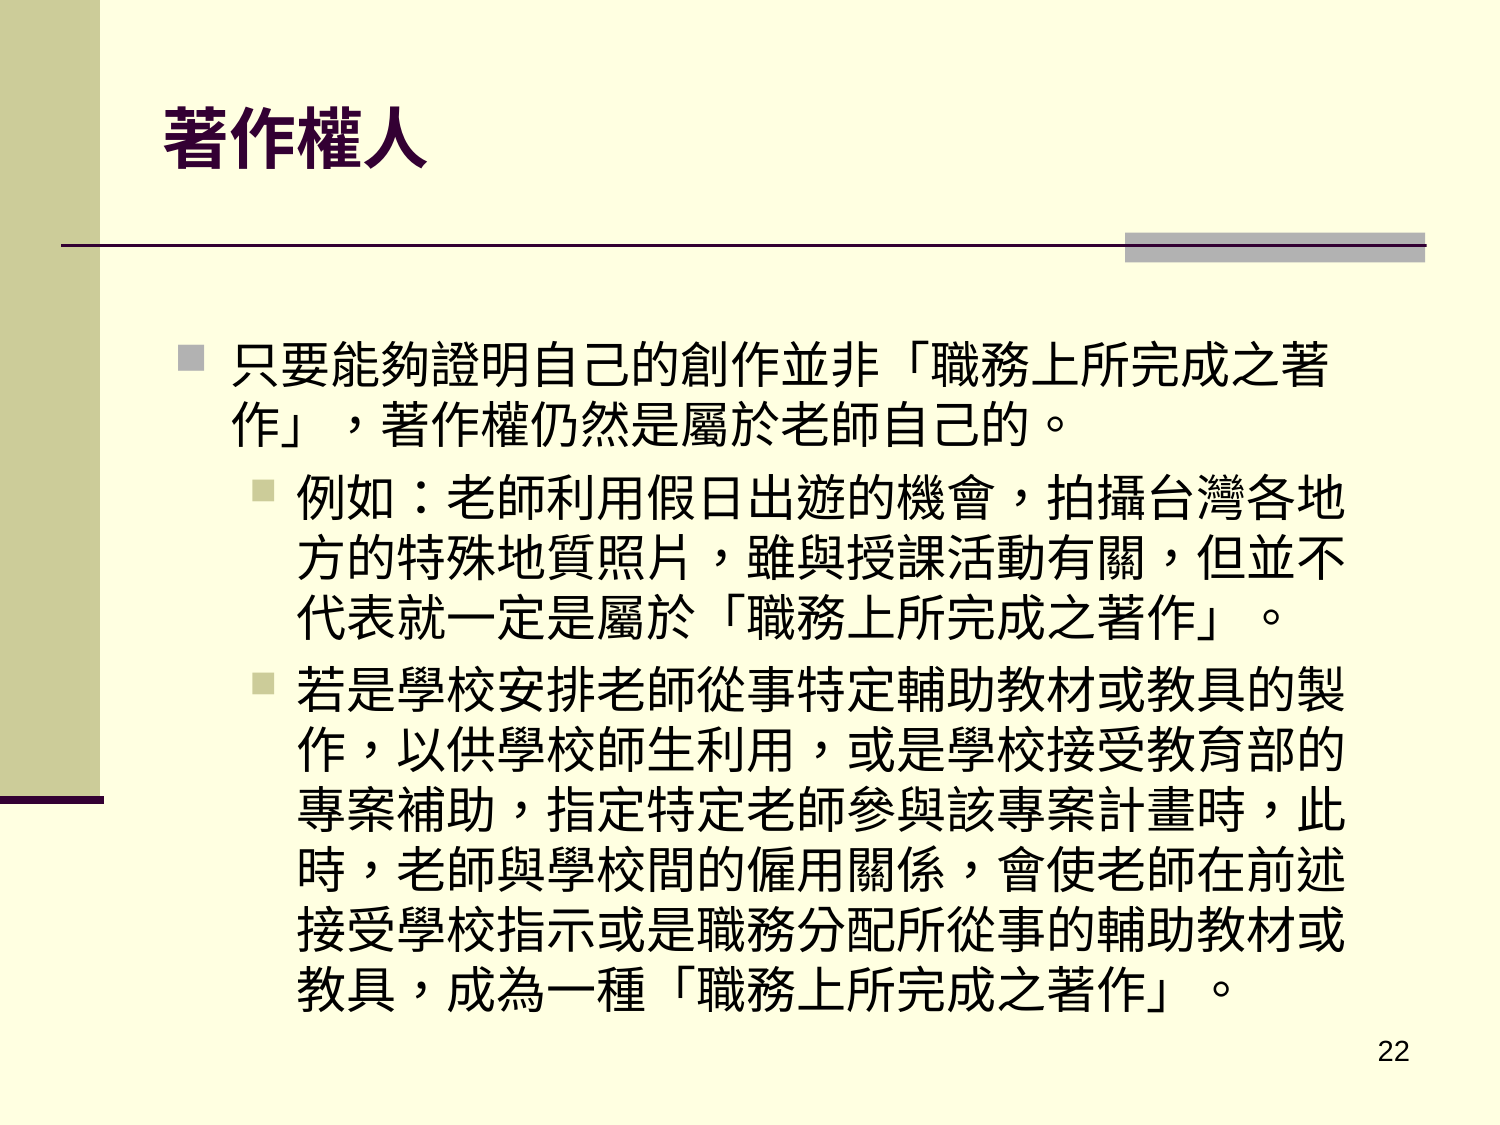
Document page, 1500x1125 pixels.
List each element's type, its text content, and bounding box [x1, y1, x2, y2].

text_box <編號> [1074, 1024, 1426, 1103]
text_box <編號> [1397, 1043, 1405, 1055]
list 只要能夠證明自己的創作並非「職務上所完成之著作」，著作權仍然是屬於老師自己的。 例如：老師利用假日出遊的機會，拍攝台灣各地方的特殊地質照片，雖與授課活動有關，但並不代表就一定是屬於「職務上所完成之著作」。 若是學校安排老師從事特定輔助教材或教具的製作，以供學校師生利用，或是學校接受教育部的專案補助，指定特定老師參與該專案計畫時，此時，老師與學校間的僱用關係，會使老師在前述接受學校指示或是職務分配所從事的輔助教材或教具，成為一種「職務上所完成之著作」。 [159, 326, 1397, 1084]
title 著作權人 [147, 42, 1423, 231]
